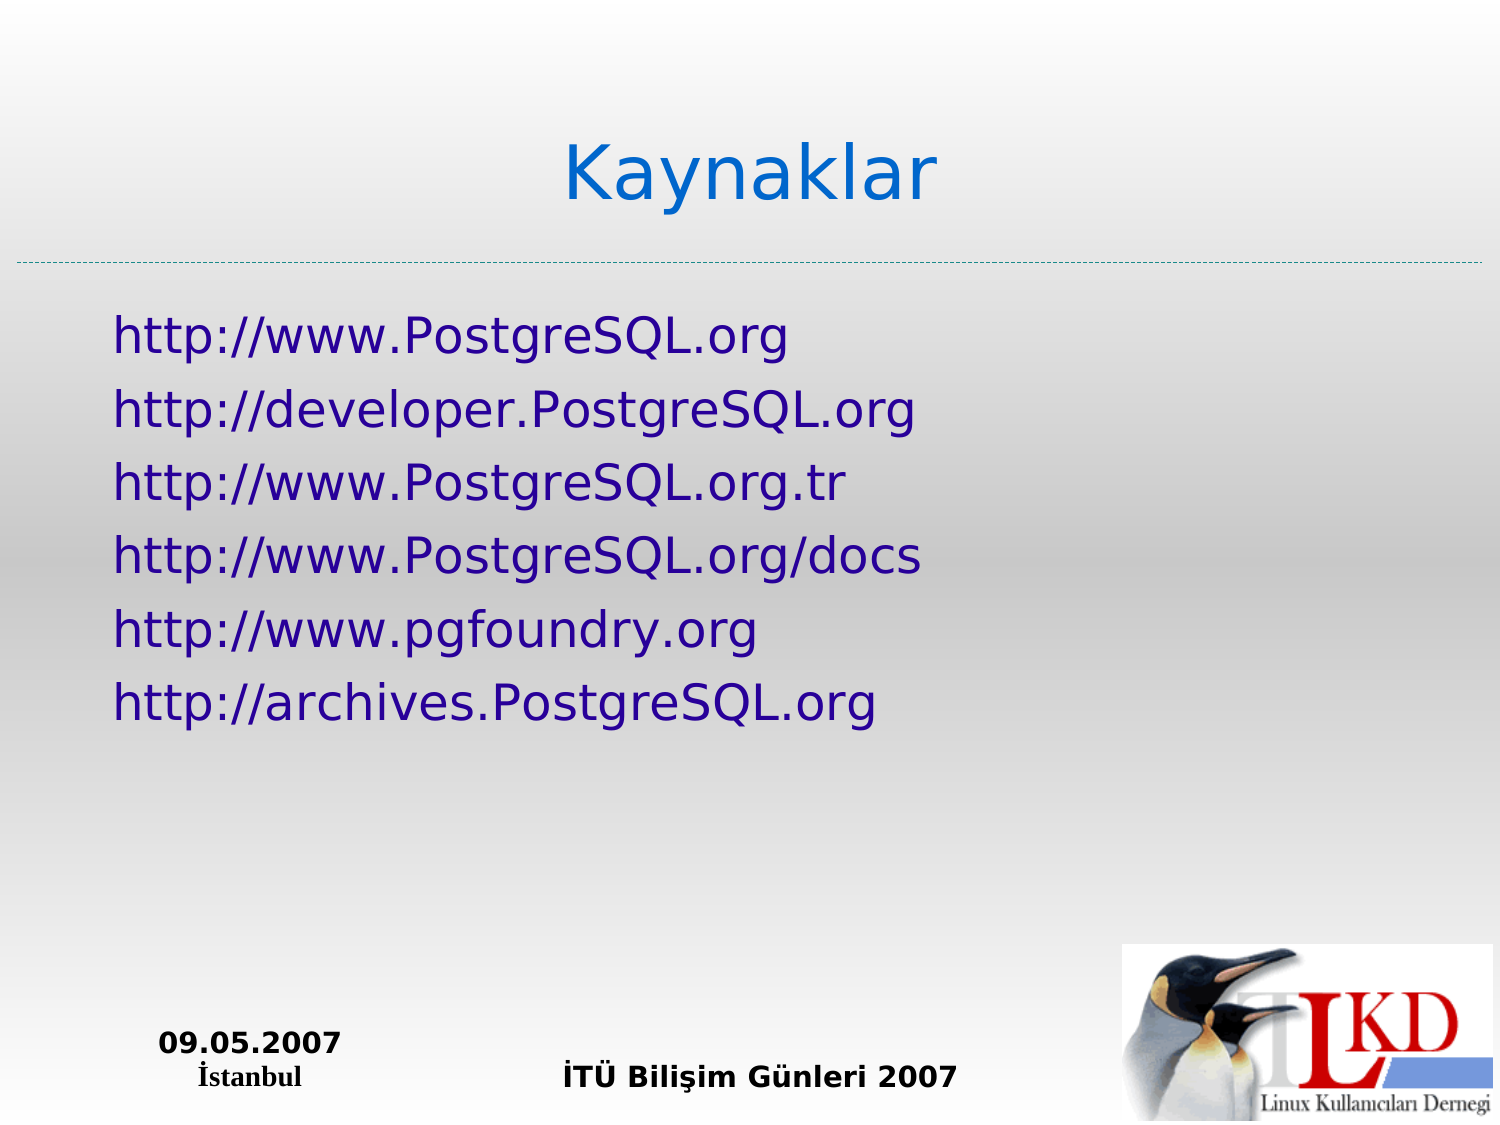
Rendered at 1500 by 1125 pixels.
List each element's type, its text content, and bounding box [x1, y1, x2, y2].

title Kaynaklar [0, 0, 1500, 225]
picture [1122, 975, 1493, 1121]
list http://www.PostgreSQL.org http://developer.PostgreSQL.org http://www.PostgreSQL.org.tr http://www.PostgreSQL.org/docs http://www.pgfoundry.org http://archives.PostgreSQL.org [0, 299, 1500, 975]
